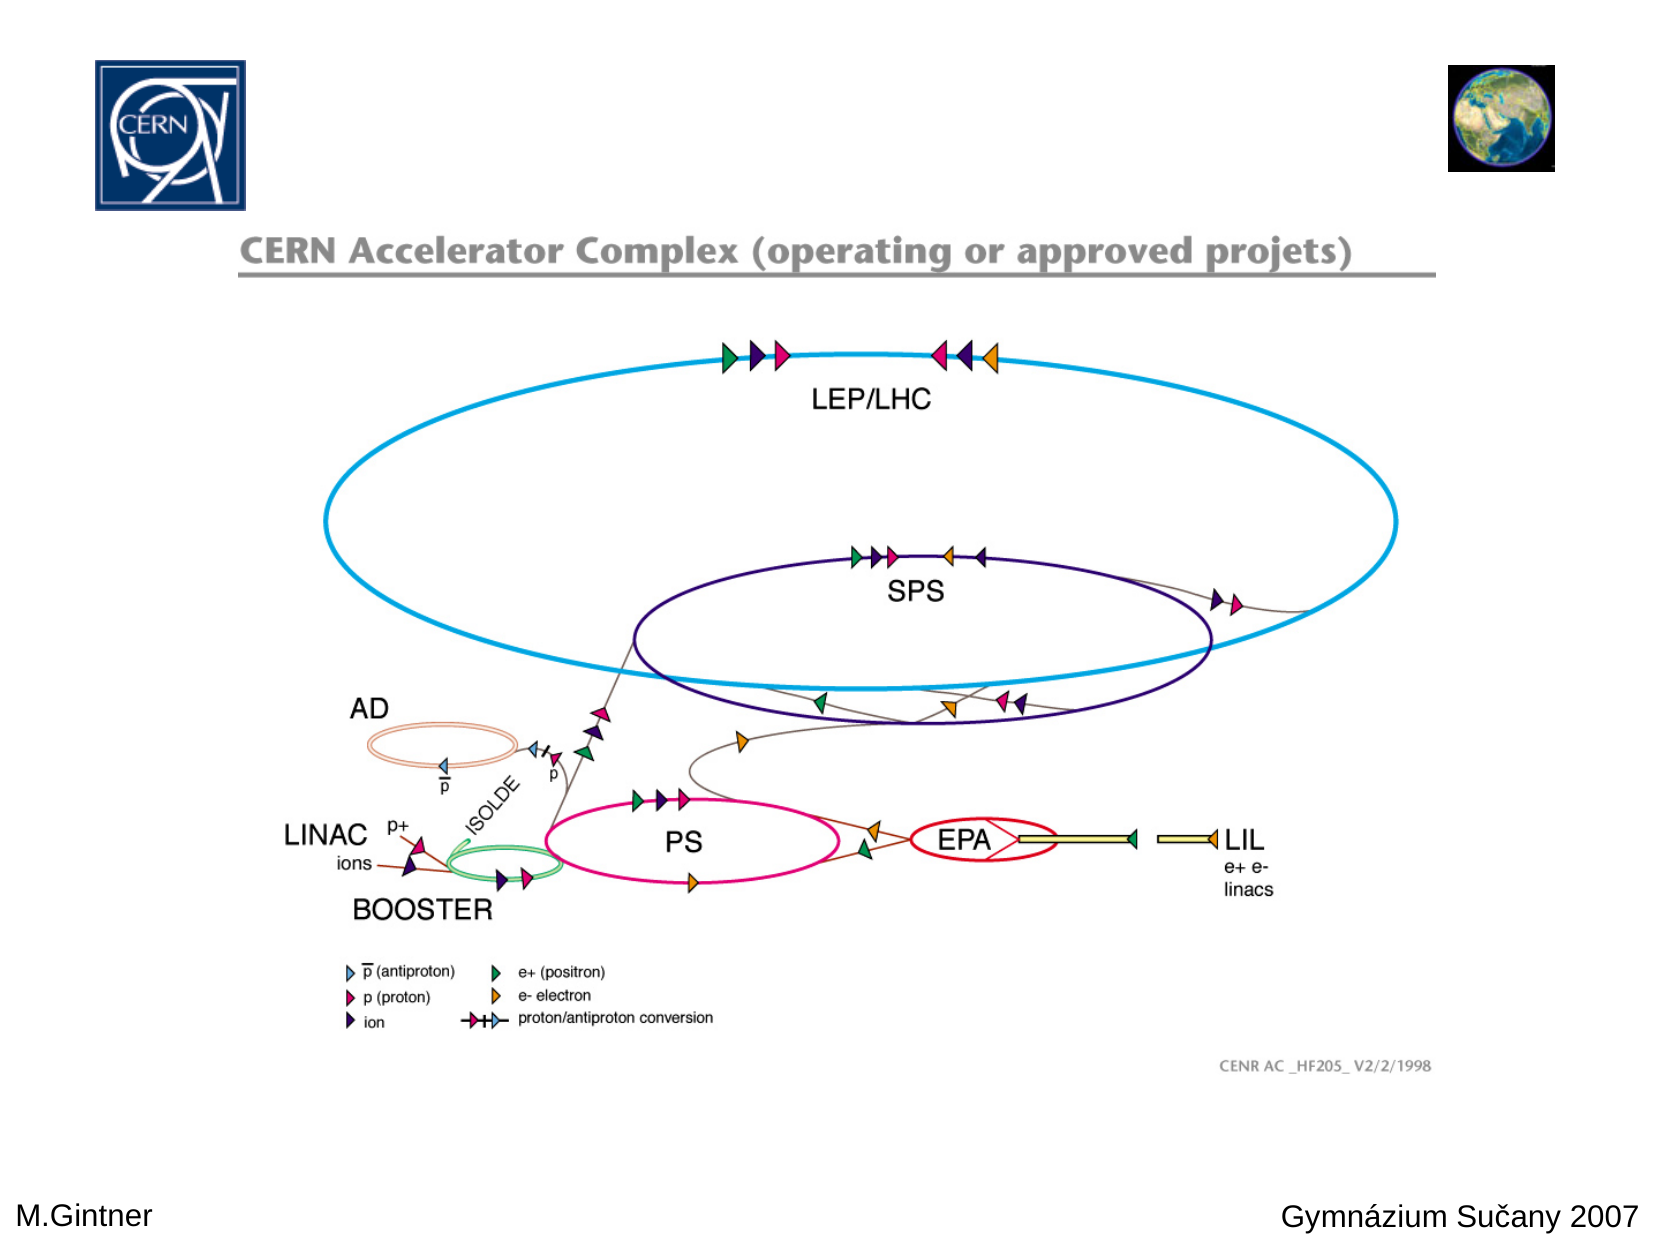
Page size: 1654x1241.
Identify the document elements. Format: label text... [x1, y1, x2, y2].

text_box M.Gintner [0, 1191, 169, 1241]
picture [95, 60, 246, 211]
picture [238, 227, 1436, 1075]
text_box Gymnázium Sučany 2007 [1266, 1191, 1654, 1241]
picture [1448, 65, 1555, 172]
